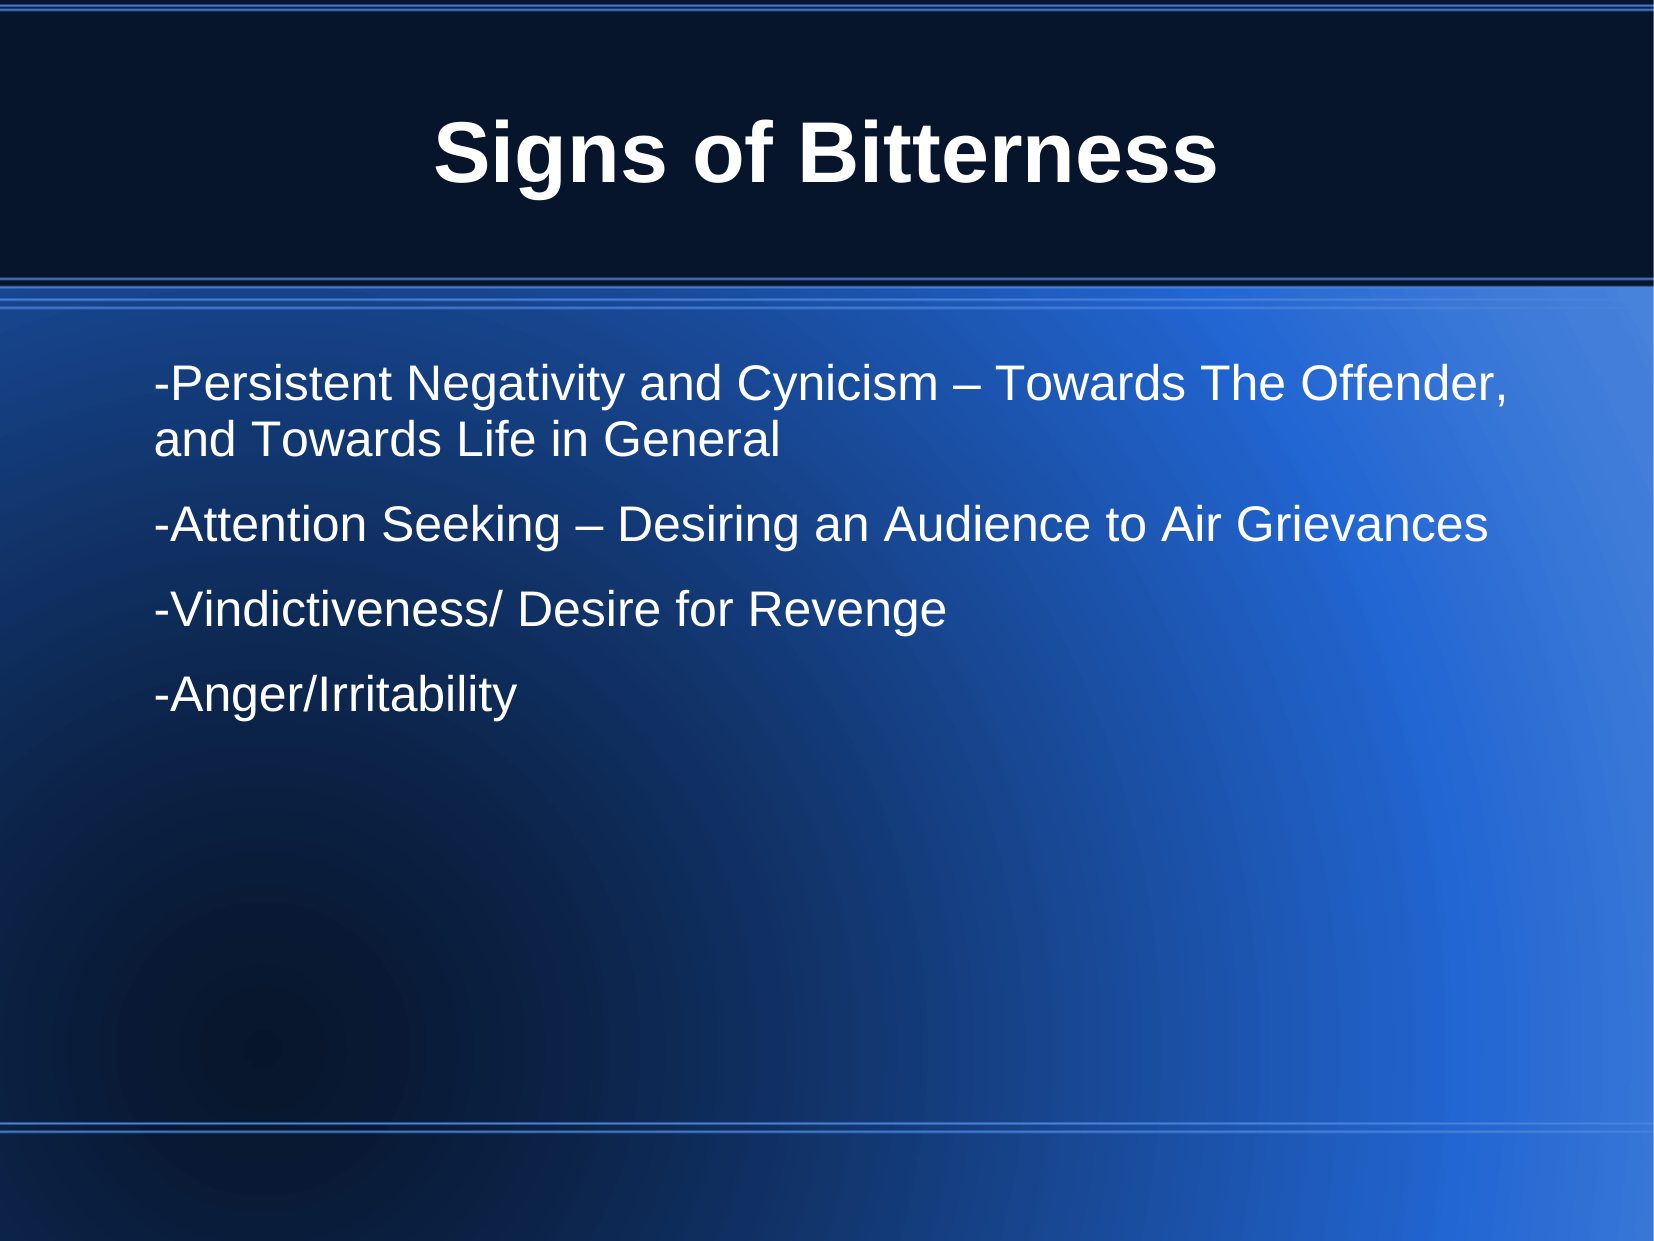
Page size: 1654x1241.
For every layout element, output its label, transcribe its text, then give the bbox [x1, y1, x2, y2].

title Signs of Bitterness [82, 49, 1571, 257]
list -Persistent Negativity and Cynicism – Towards The Offender, and Towards Life in General -Attention Seeking – Desiring an Audience to Air Grievances -Vindictiveness/ Desire for Revenge -Anger/Irritability [82, 355, 1571, 1058]
picture [0, 0, 1654, 1241]
